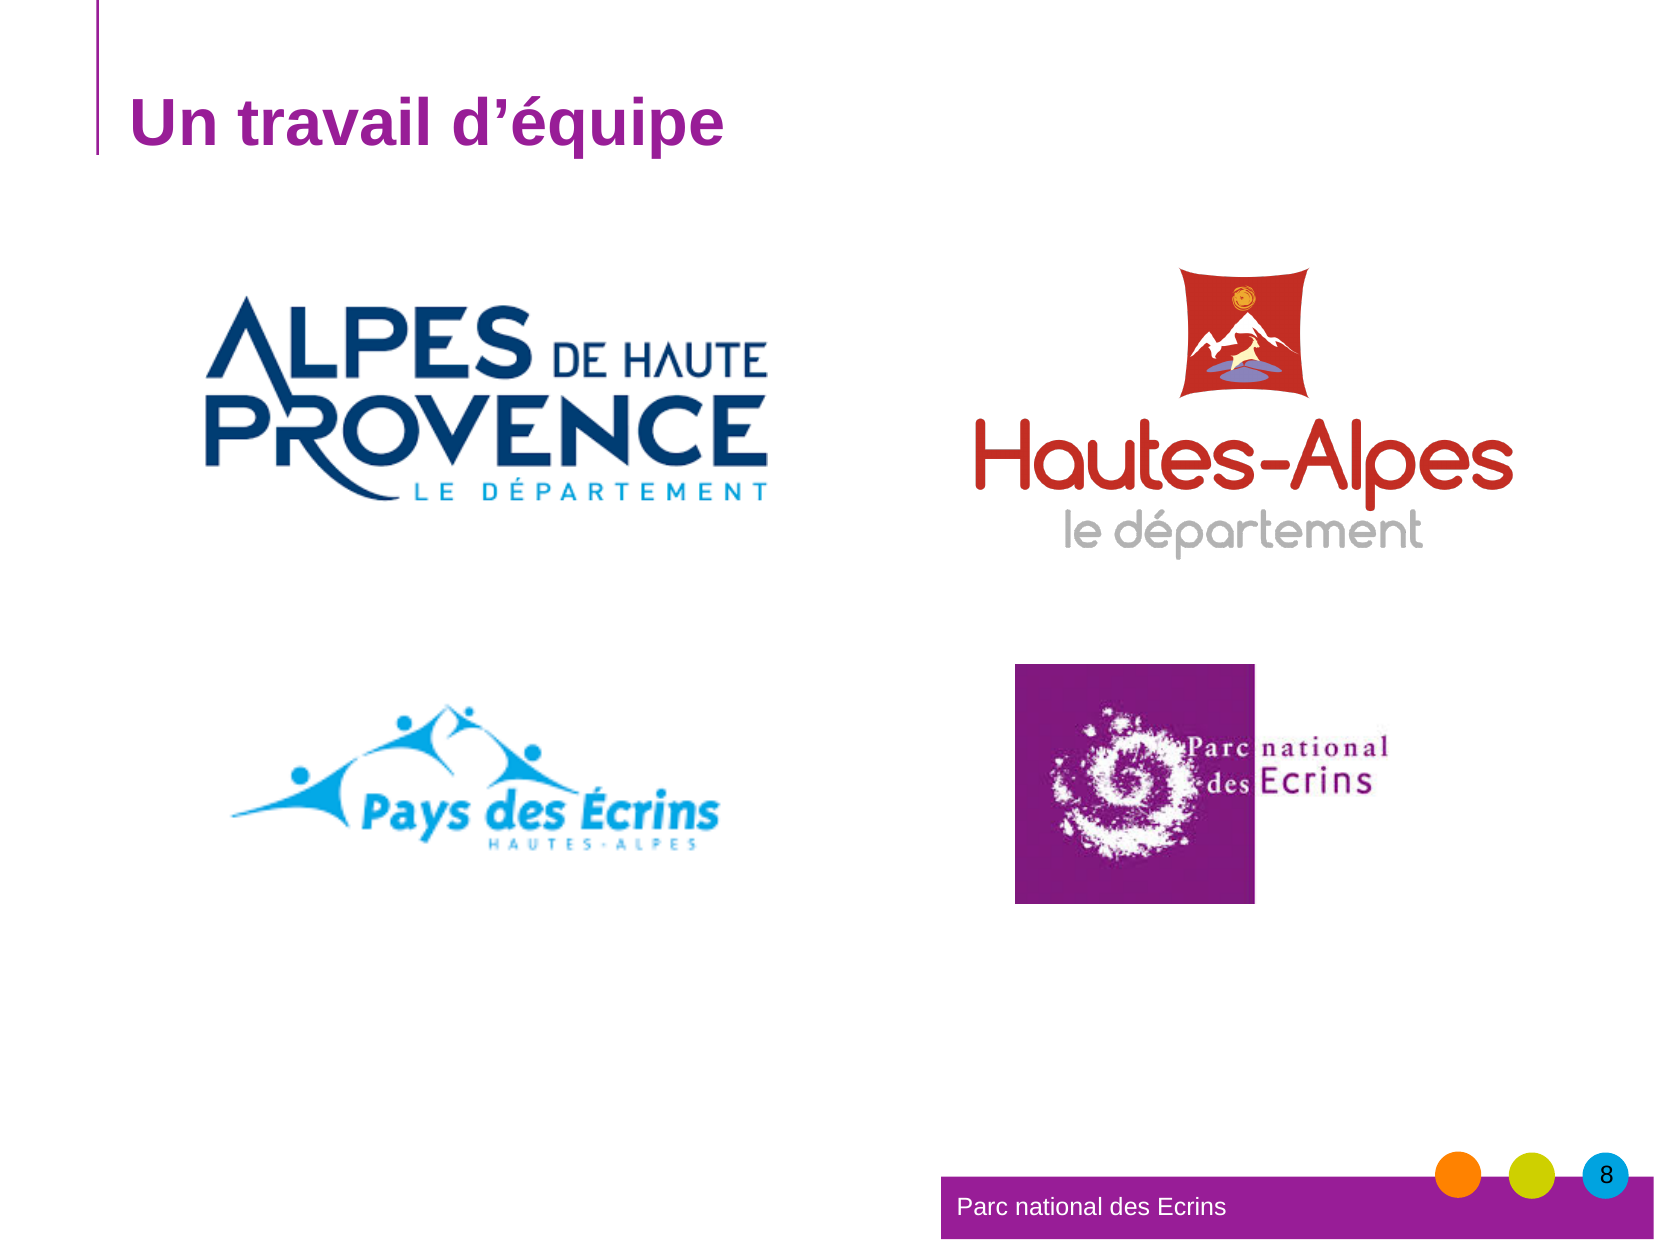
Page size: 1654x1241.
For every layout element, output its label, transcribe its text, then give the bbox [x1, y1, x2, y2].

title Un travail d’équipe [129, 11, 1619, 160]
picture [205, 295, 768, 502]
picture [1015, 664, 1495, 904]
picture [212, 507, 742, 1037]
picture [974, 265, 1514, 562]
